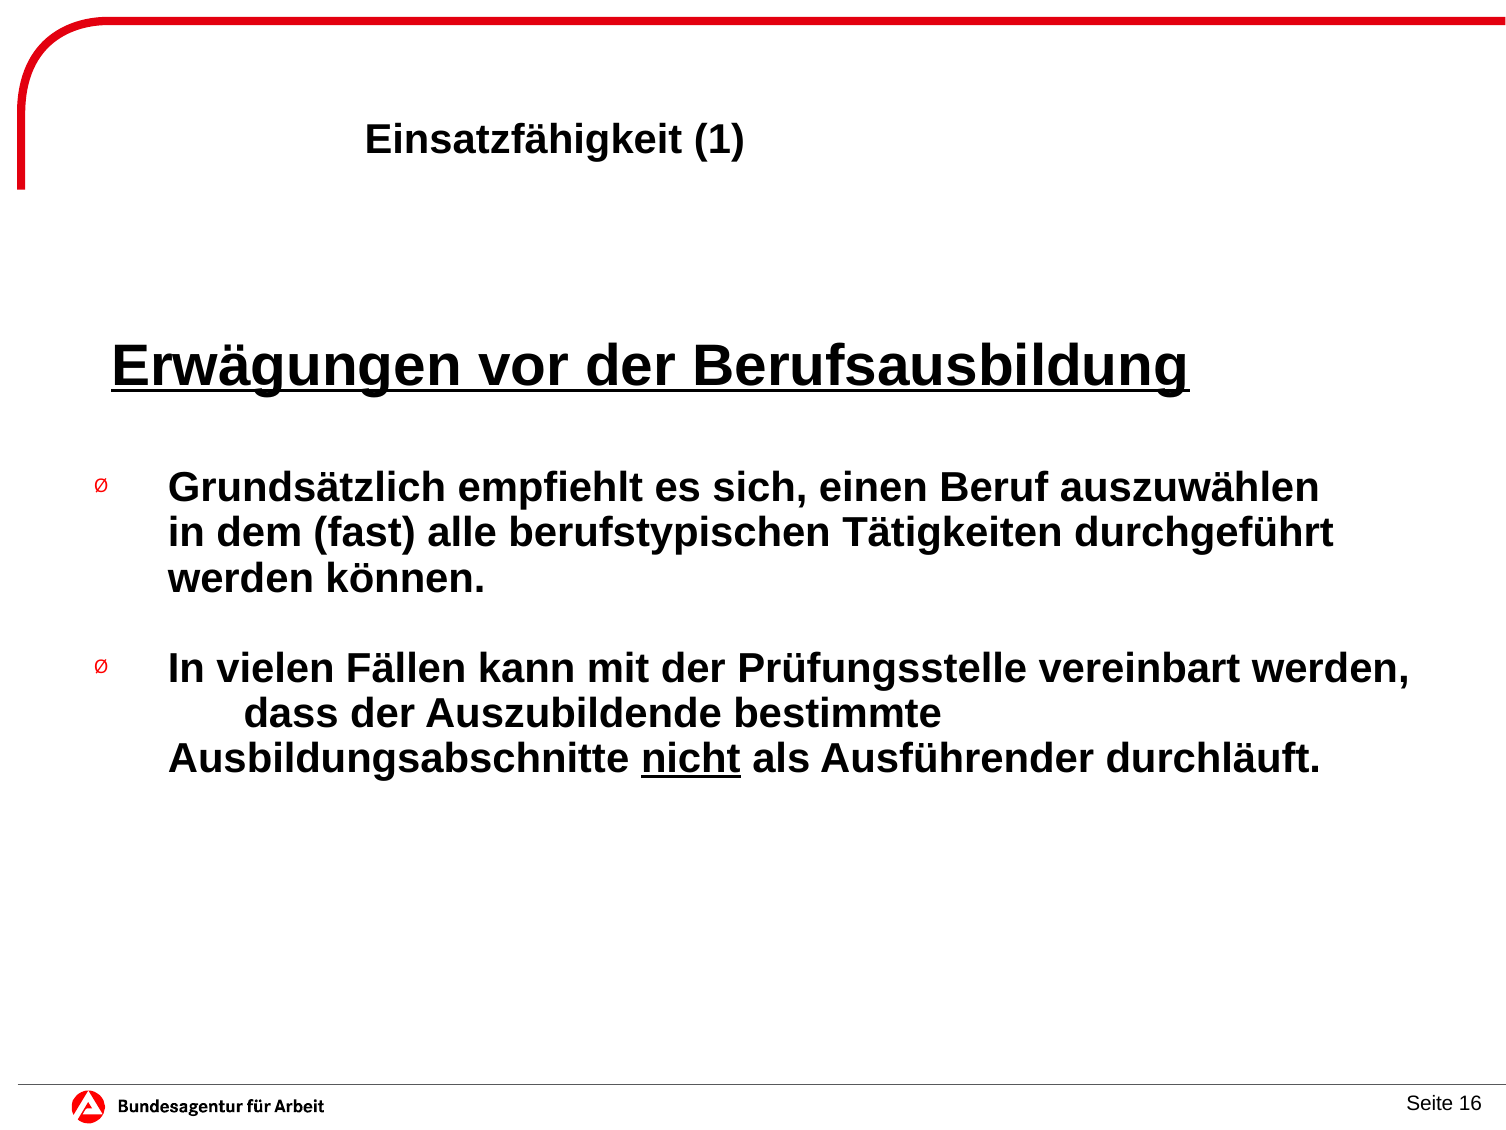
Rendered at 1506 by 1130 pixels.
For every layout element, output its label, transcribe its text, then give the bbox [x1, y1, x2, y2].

slide_number [1327, 1095, 1479, 1120]
text_box Erwägungen vor der Berufsausbildung [96, 327, 1206, 406]
text_box Grundsätzlich empfiehlt es sich, einen Beruf auszuwählen in dem (fast) alle berufstypischen Tätigkeiten durchgeführt werden können. In vielen Fällen kann mit der Prüfungsstelle vereinbart werden, dass der Auszubildende bestimmte Ausbildungsabschnitte nicht als Ausführender durchläuft. [79, 458, 1426, 835]
title Einsatzfähigkeit (1) [349, 109, 1019, 181]
